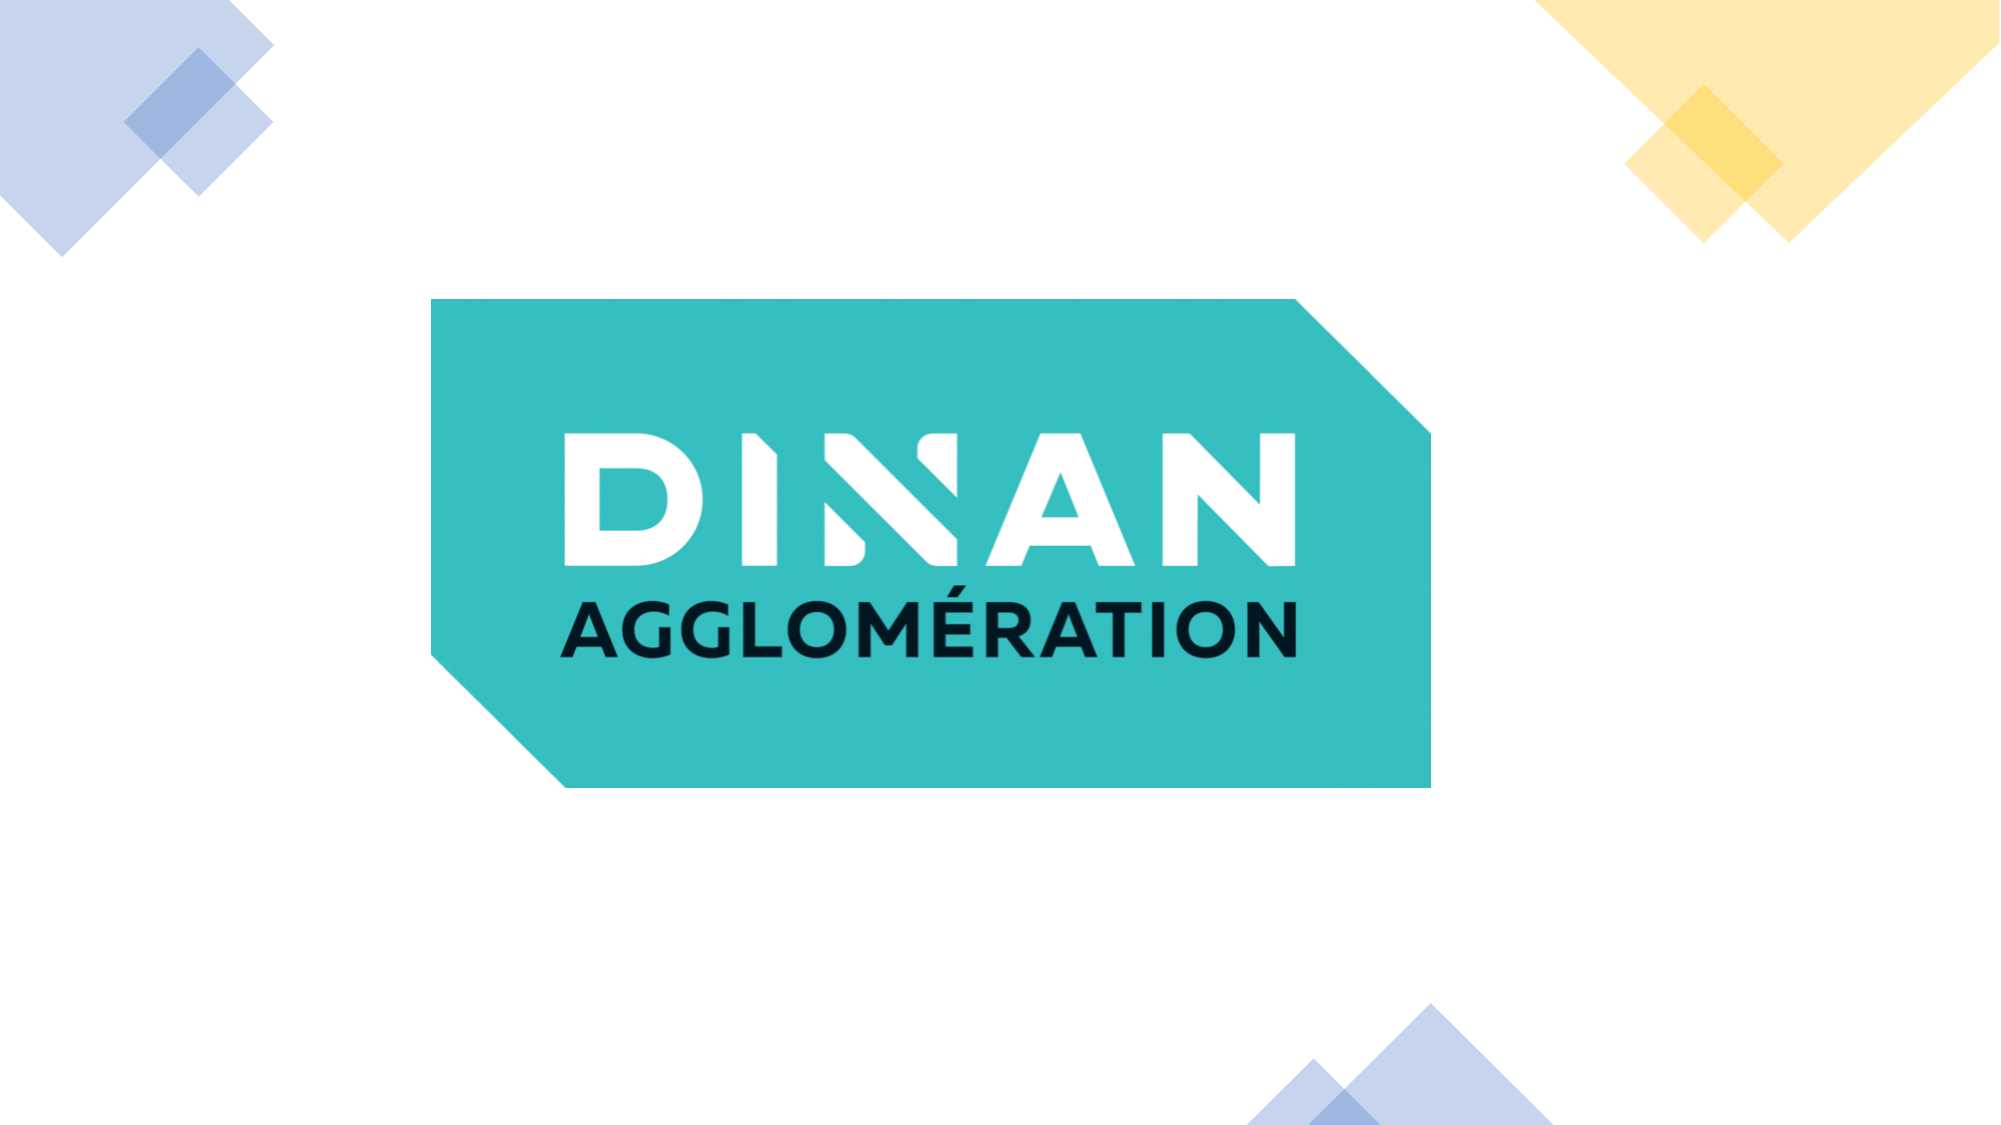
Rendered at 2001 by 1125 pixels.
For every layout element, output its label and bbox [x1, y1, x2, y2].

text_box [0, 0, 2000, 1125]
picture [431, 299, 1431, 788]
